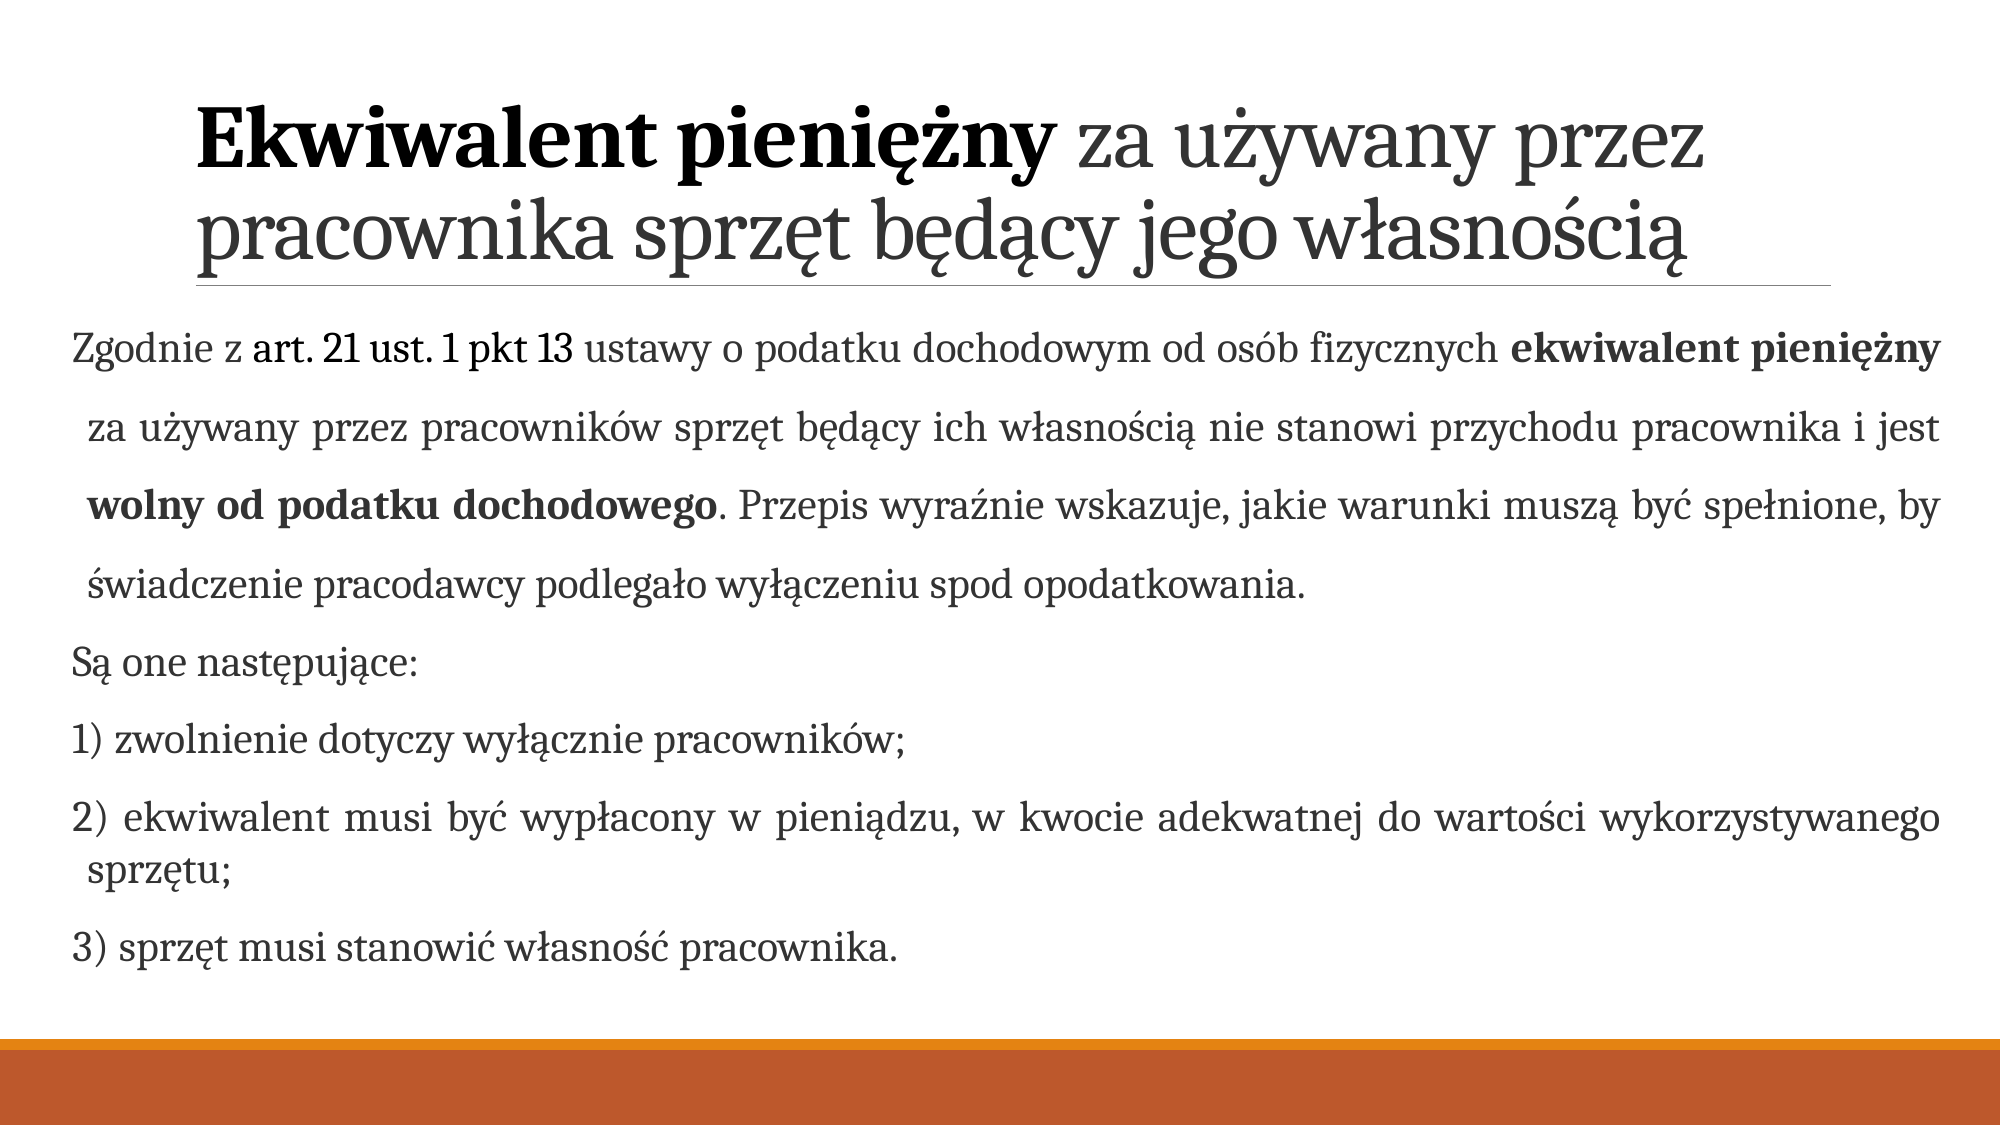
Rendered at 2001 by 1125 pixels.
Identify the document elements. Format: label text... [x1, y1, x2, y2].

list Zgodnie z art. 21 ust. 1 pkt 13 ustawy o podatku dochodowym od osób fizycznych ekwiwalent pieniężny za używany przez pracowników sprzęt będący ich własnością nie stanowi przychodu pracownika i jest wolny od podatku dochodowego. Przepis wyraźnie wskazuje, jakie warunki muszą być spełnione, by świadczenie pracodawcy podlegało wyłączeniu spod opodatkowania. Są one następujące: 1) zwolnienie dotyczy wyłącznie pracowników; 2) ekwiwalent musi być wypłacony w pieniądzu, w kwocie adekwatnej do wartości wykorzystywanego sprzętu; 3) sprzęt musi stanowić własność pracownika. [57, 285, 1942, 1040]
title Ekwiwalent pieniężny za używany przez pracownika sprzęt będący jego własnością [180, 47, 1831, 285]
